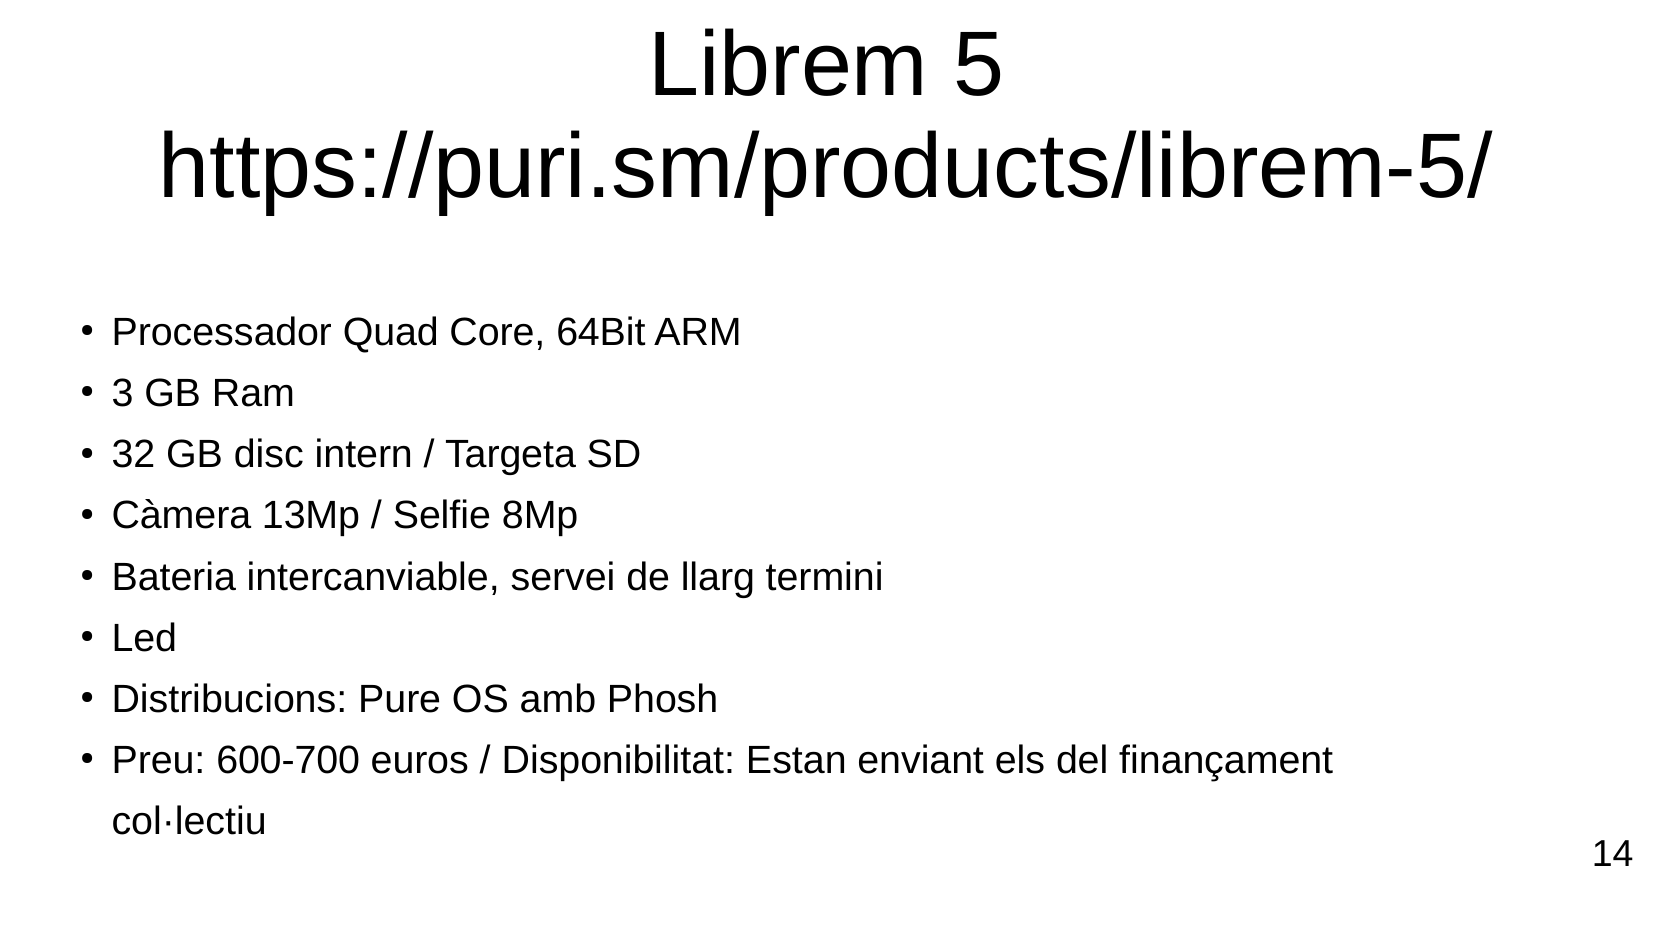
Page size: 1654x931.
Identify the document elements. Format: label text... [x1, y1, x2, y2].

list Processador Quad Core, 64Bit ARM 3 GB Ram 32 GB disc intern / Targeta SD Càmera 13Mp / Selfie 8Mp Bateria intercanviable, servei de llarg termini Led Distribucions: Pure OS amb Phosh Preu: 600-700 euros / Disponibilitat: Estan enviant els del finançament col·lectiu [69, 309, 1558, 850]
title Librem 5 https://puri.sm/products/librem-5/ [82, 12, 1571, 218]
text_box <número> [1447, 825, 1649, 896]
